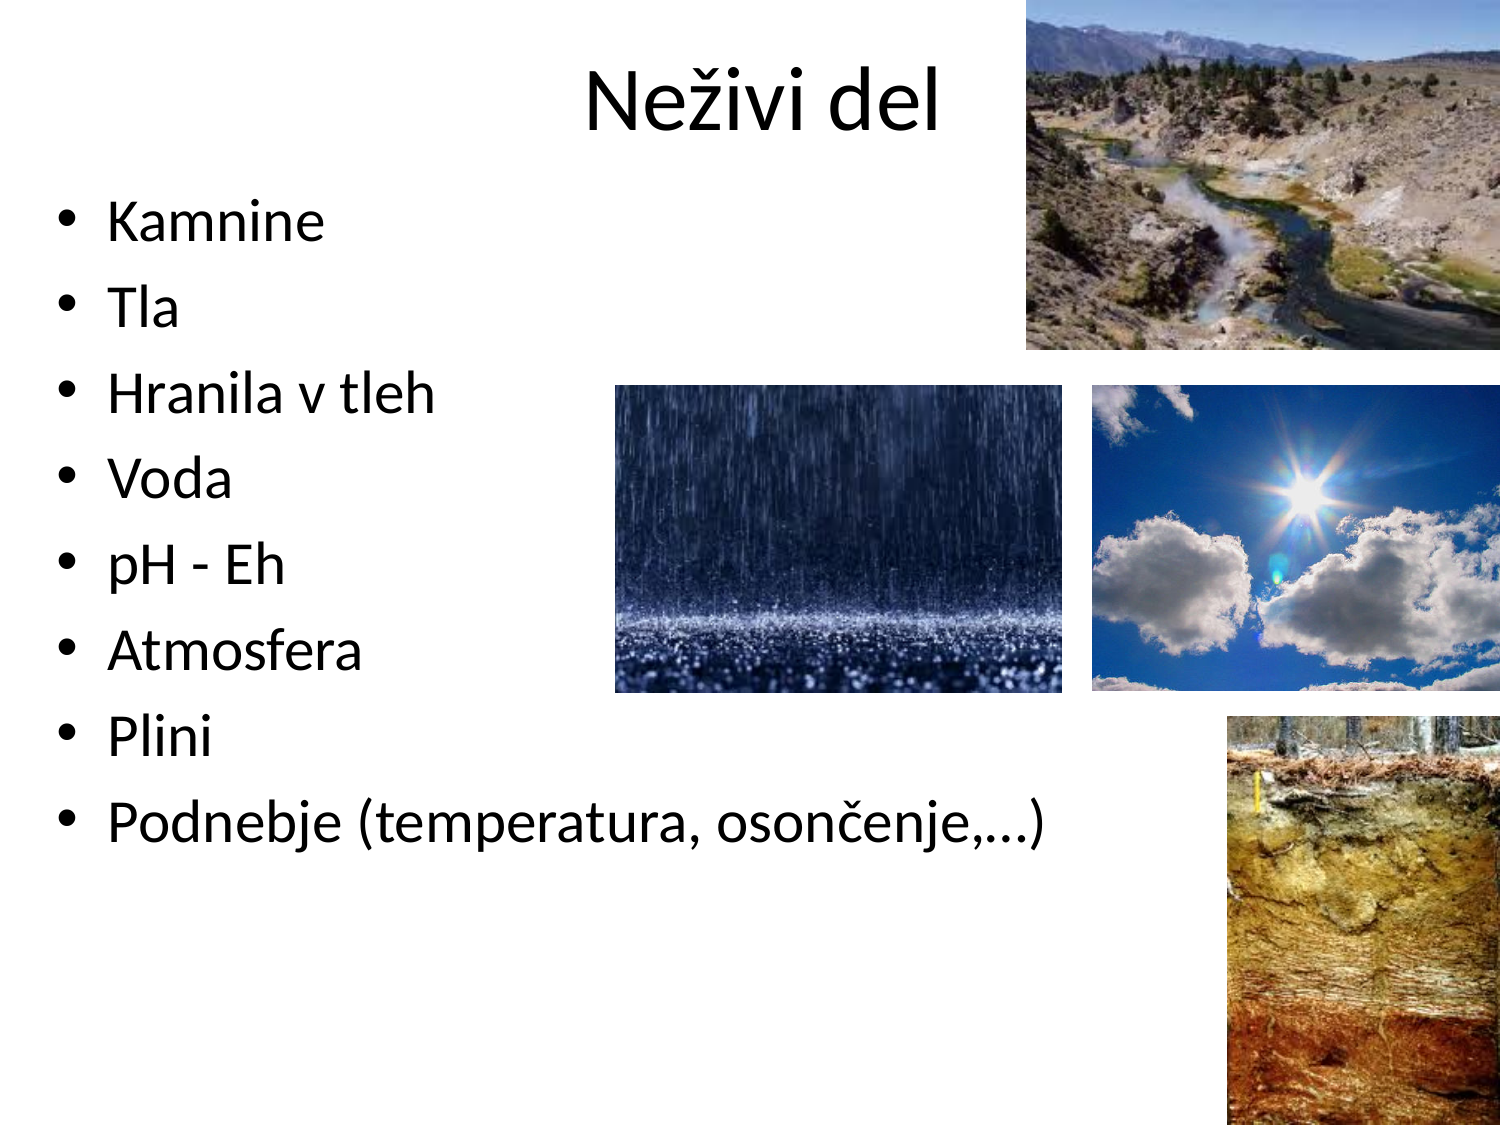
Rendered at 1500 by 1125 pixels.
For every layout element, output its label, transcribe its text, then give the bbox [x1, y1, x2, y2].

picture [1092, 385, 1500, 691]
picture [1026, 0, 1500, 350]
list Kamnine Tla Hranila v tleh Voda pH - Eh Atmosfera Plini Podnebje (temperatura, osončenje,…) [41, 172, 1075, 916]
title Neživi del [88, 0, 1026, 172]
picture [1227, 716, 1500, 1125]
picture [615, 385, 1062, 693]
